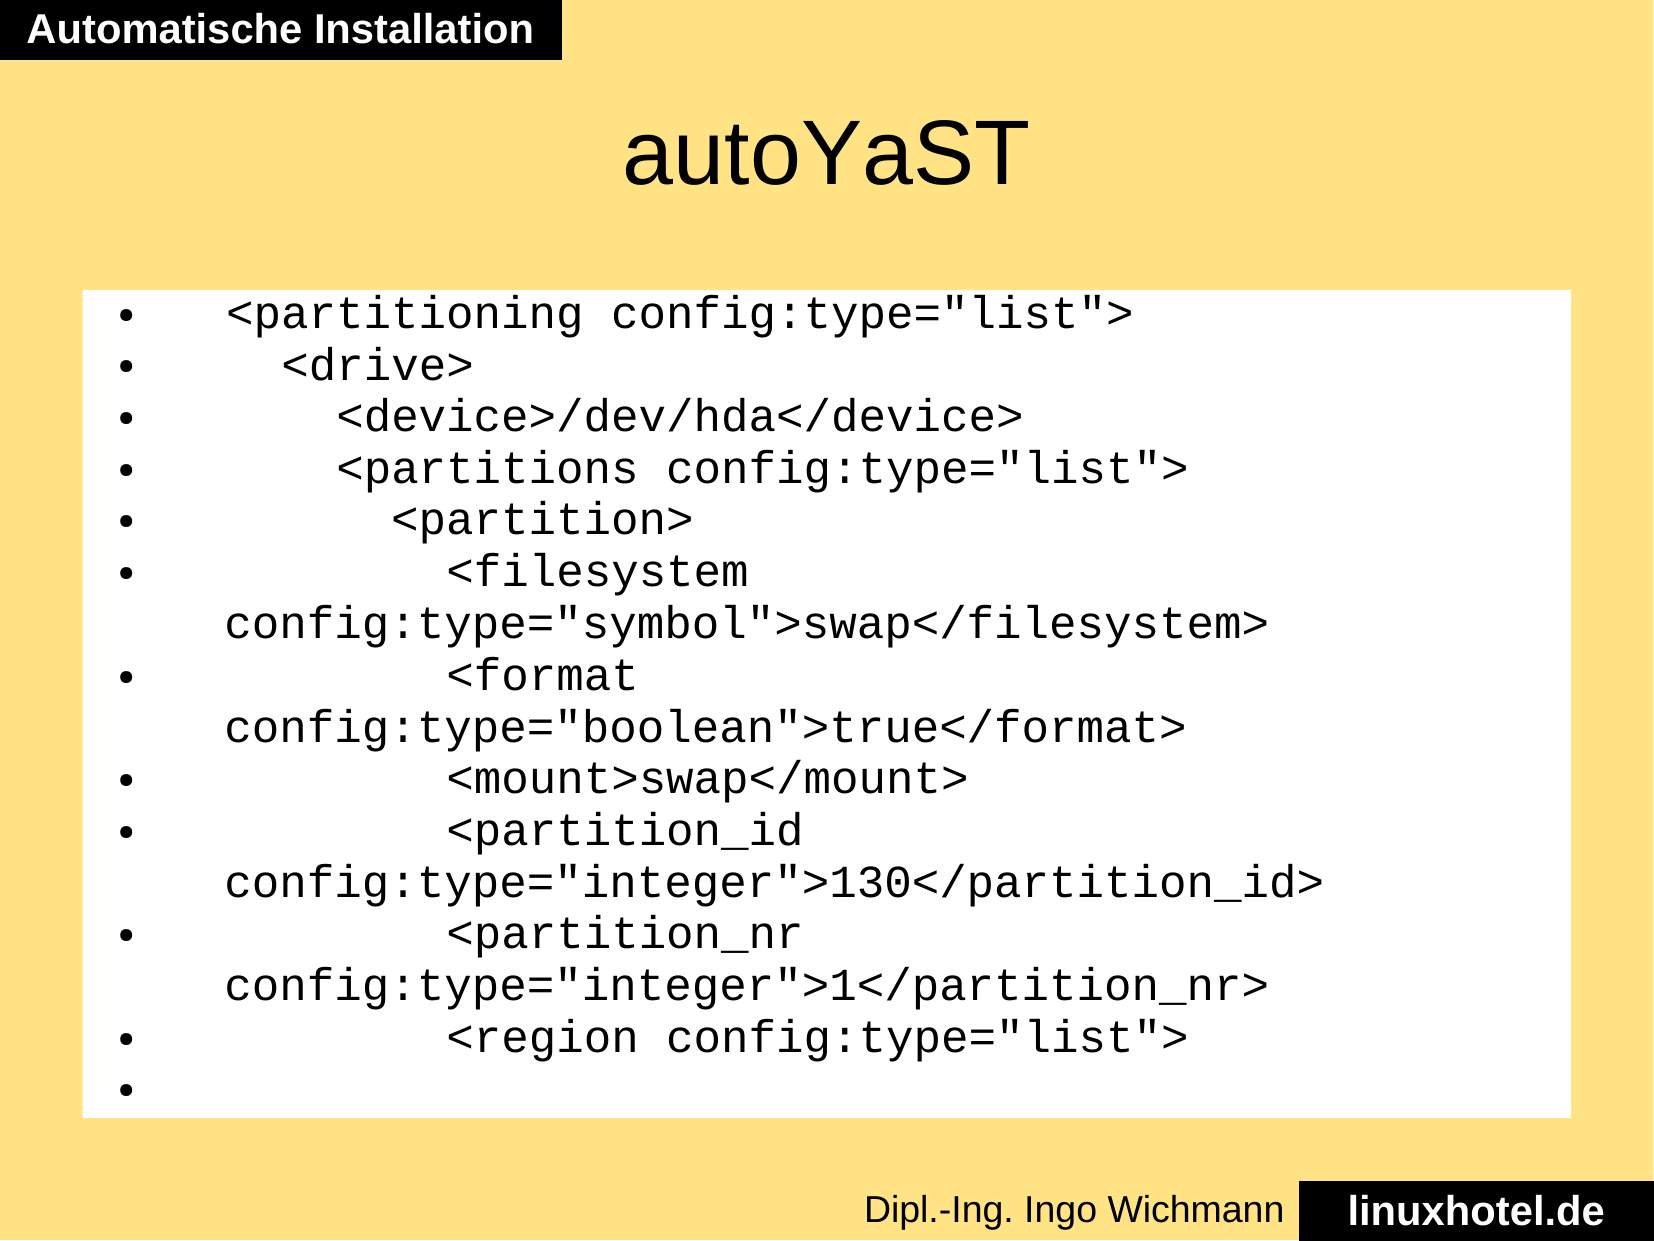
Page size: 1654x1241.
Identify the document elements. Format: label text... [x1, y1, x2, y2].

title autoYaST [82, 49, 1571, 257]
text_box linuxhotel.de [1299, 1181, 1654, 1241]
list <partitioning config:type="list"> <drive> <device>/dev/hda</device> <partitions config:type="list"> <partition> <filesystem config:type="symbol">swap</filesystem> <format config:type="boolean">true</format> <mount>swap</mount> <partition_id config:type="integer">130</partition_id> <partition_nr config:type="integer">1</partition_nr> <region config:type="list"> [82, 290, 1571, 1094]
text_box Automatische Installation [0, 0, 562, 60]
text_box Dipl.-Ing. Ingo Wichmann [849, 1181, 1300, 1238]
